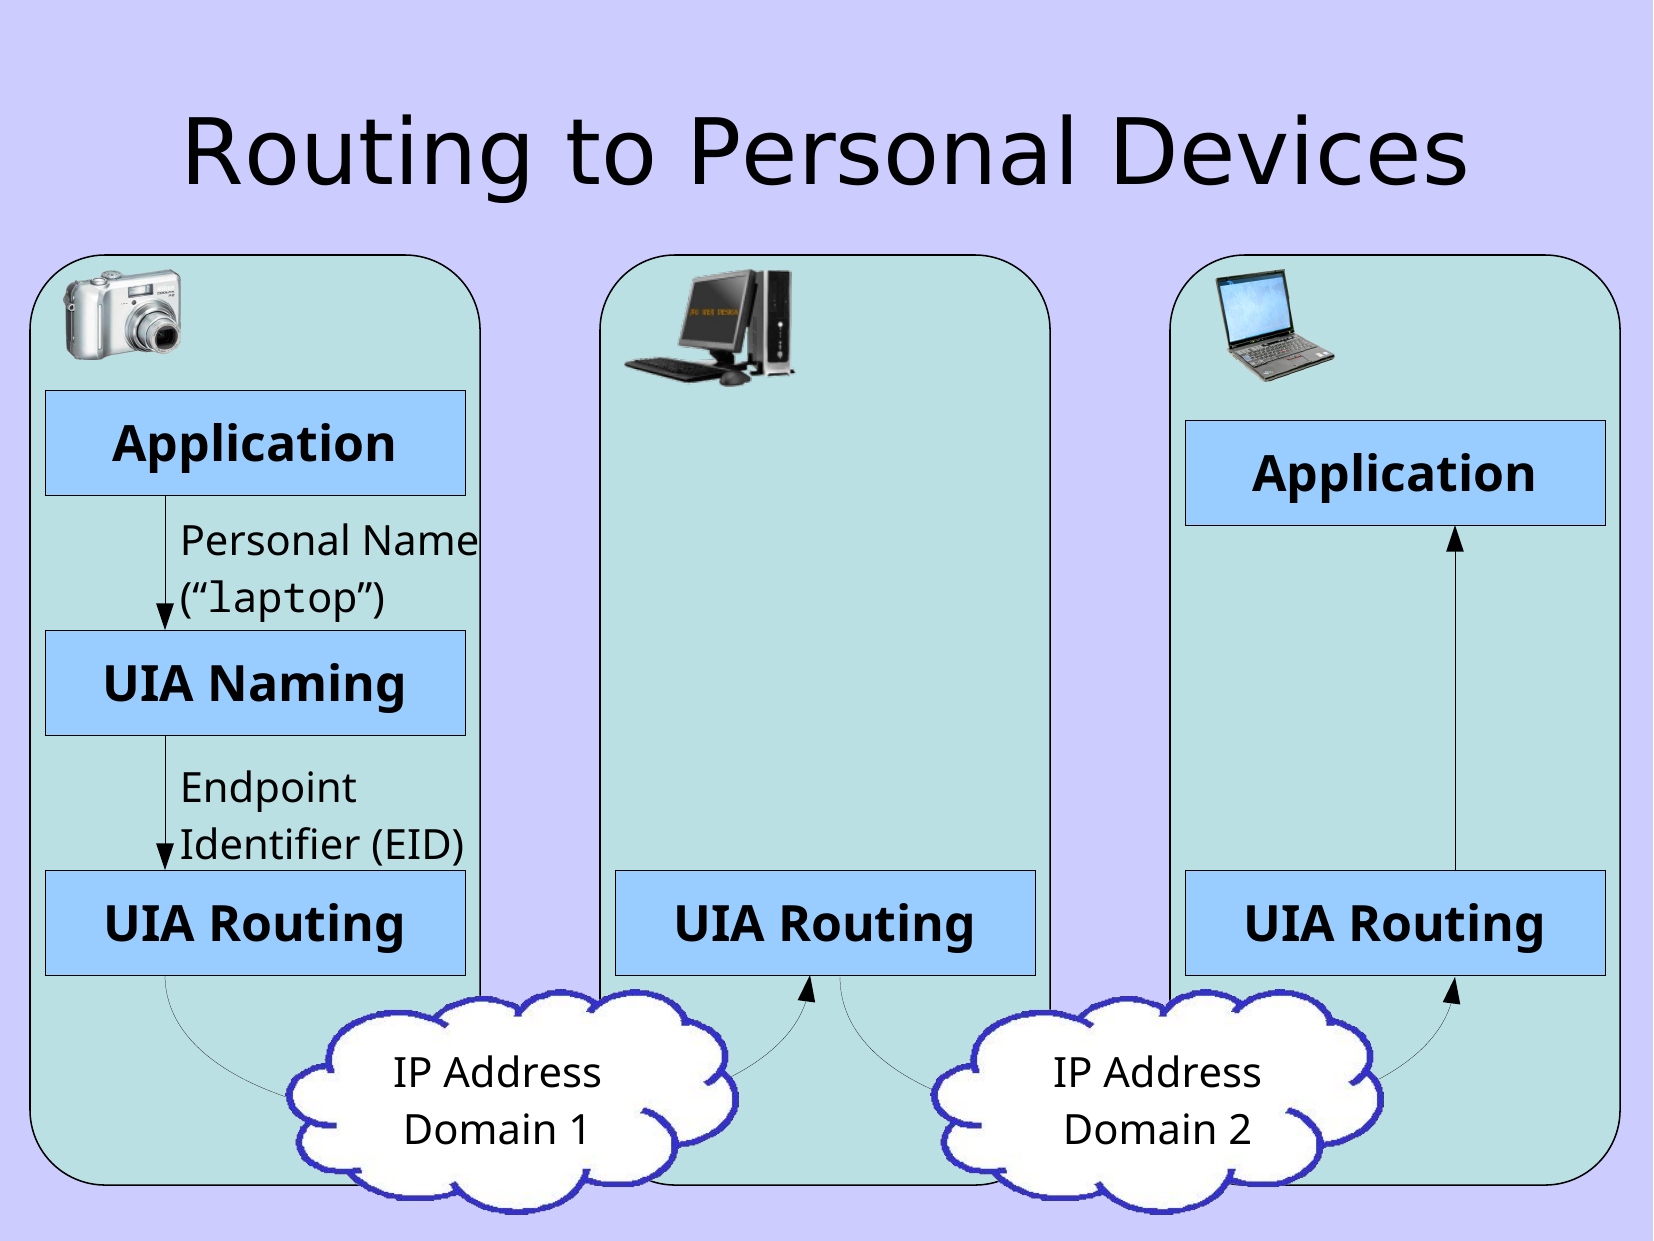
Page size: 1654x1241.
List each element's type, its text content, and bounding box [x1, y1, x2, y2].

text_box UIA Routing [45, 870, 466, 976]
text_box UIA Routing [1185, 870, 1606, 976]
text_box Personal Name (“laptop”) [166, 503, 511, 616]
title Routing to Personal Devices [82, 49, 1571, 257]
text_box [1170, 257, 1621, 1186]
text_box UIA Routing [615, 870, 1036, 976]
picture [63, 269, 181, 361]
text_box [166, 616, 481, 750]
picture [285, 989, 739, 1216]
picture [930, 989, 1384, 1216]
text_box UIA Naming [45, 630, 466, 736]
text_box Application [45, 390, 466, 496]
text_box Endpoint Identifier (EID) [166, 750, 481, 858]
picture [624, 269, 796, 387]
text_box IP Address Domain 2 [1010, 1035, 1306, 1143]
text_box [166, 858, 481, 1096]
text_box [739, 976, 930, 1186]
text_box Application [1185, 420, 1606, 526]
text_box IP Address Domain 1 [350, 1035, 646, 1143]
text_box [600, 257, 1051, 1087]
text_box [30, 257, 481, 1186]
picture [1215, 269, 1335, 382]
